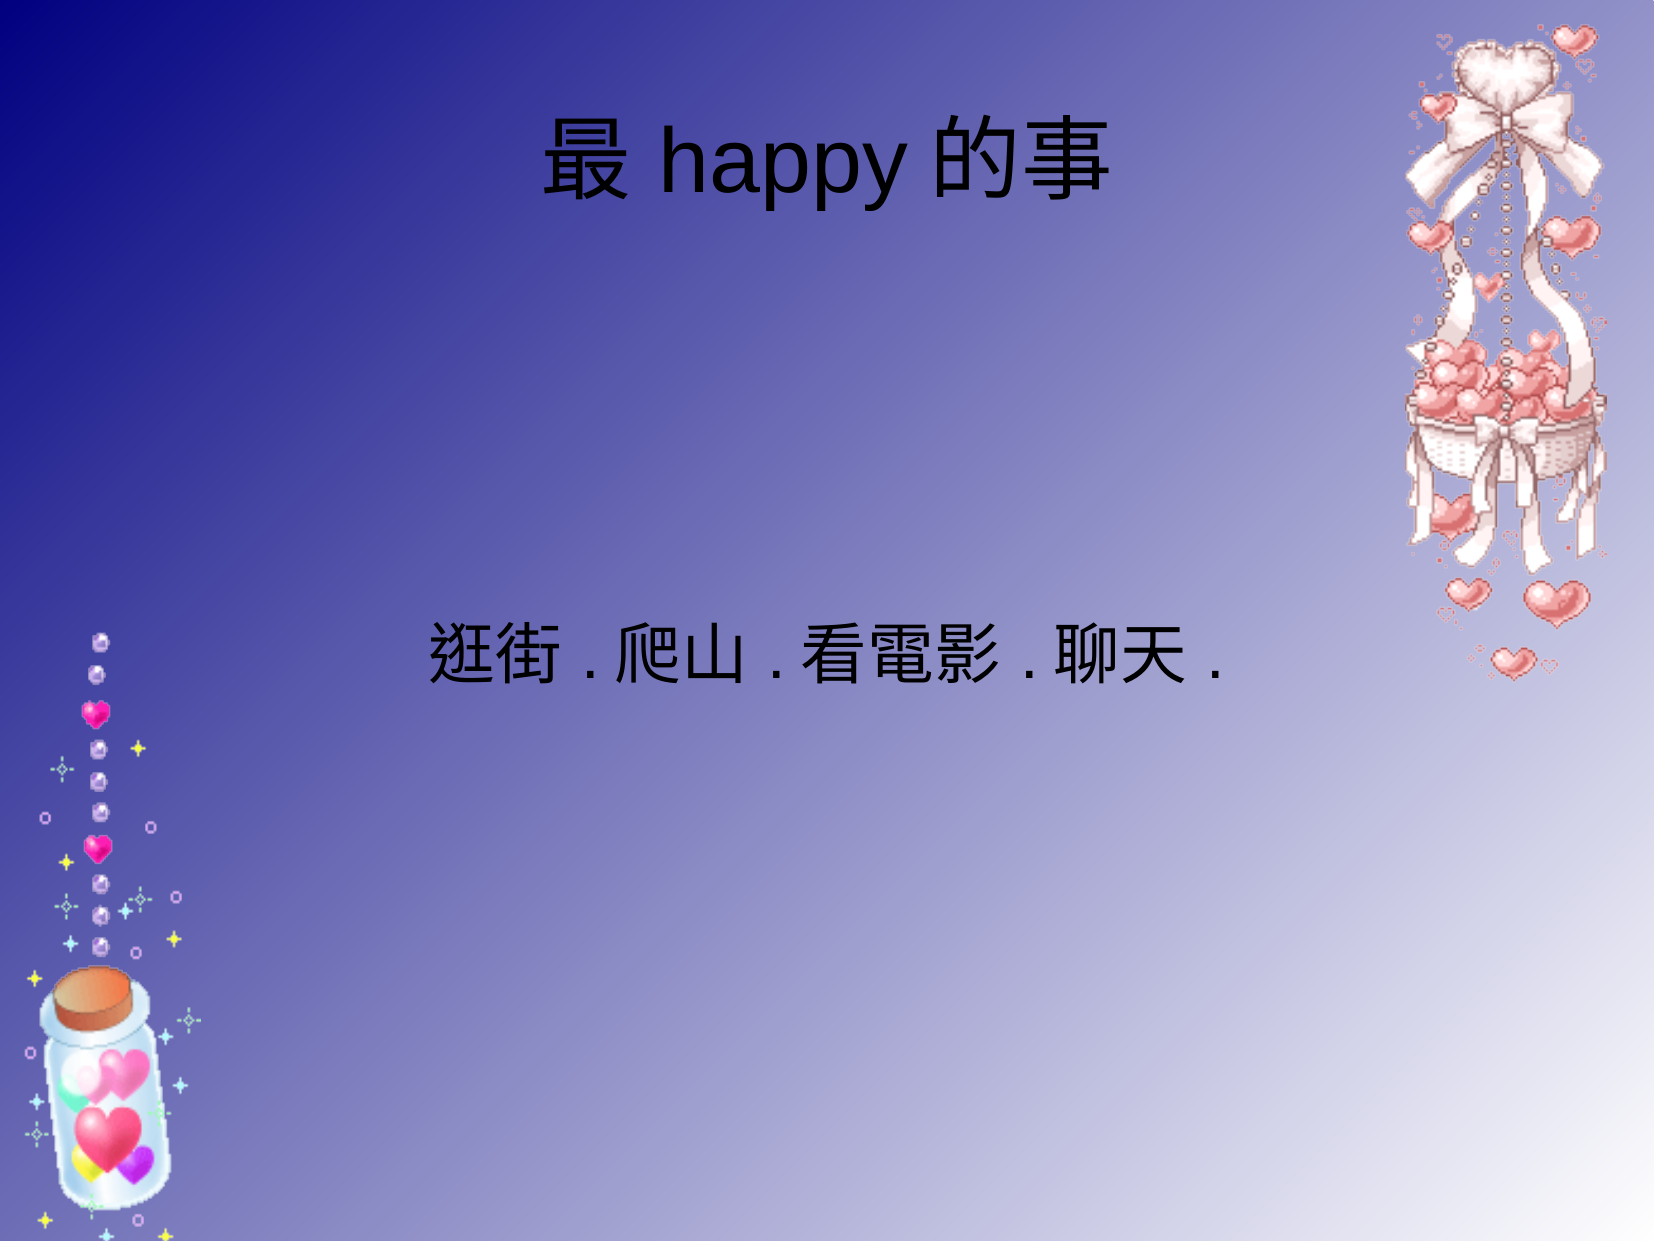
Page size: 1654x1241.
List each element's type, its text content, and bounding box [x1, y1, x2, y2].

picture [1405, 23, 1607, 686]
subtitle 逛街.爬山.看電影.聊天. [82, 290, 1571, 1010]
picture [11, 613, 201, 1241]
title 最happy的事 [82, 49, 1405, 257]
